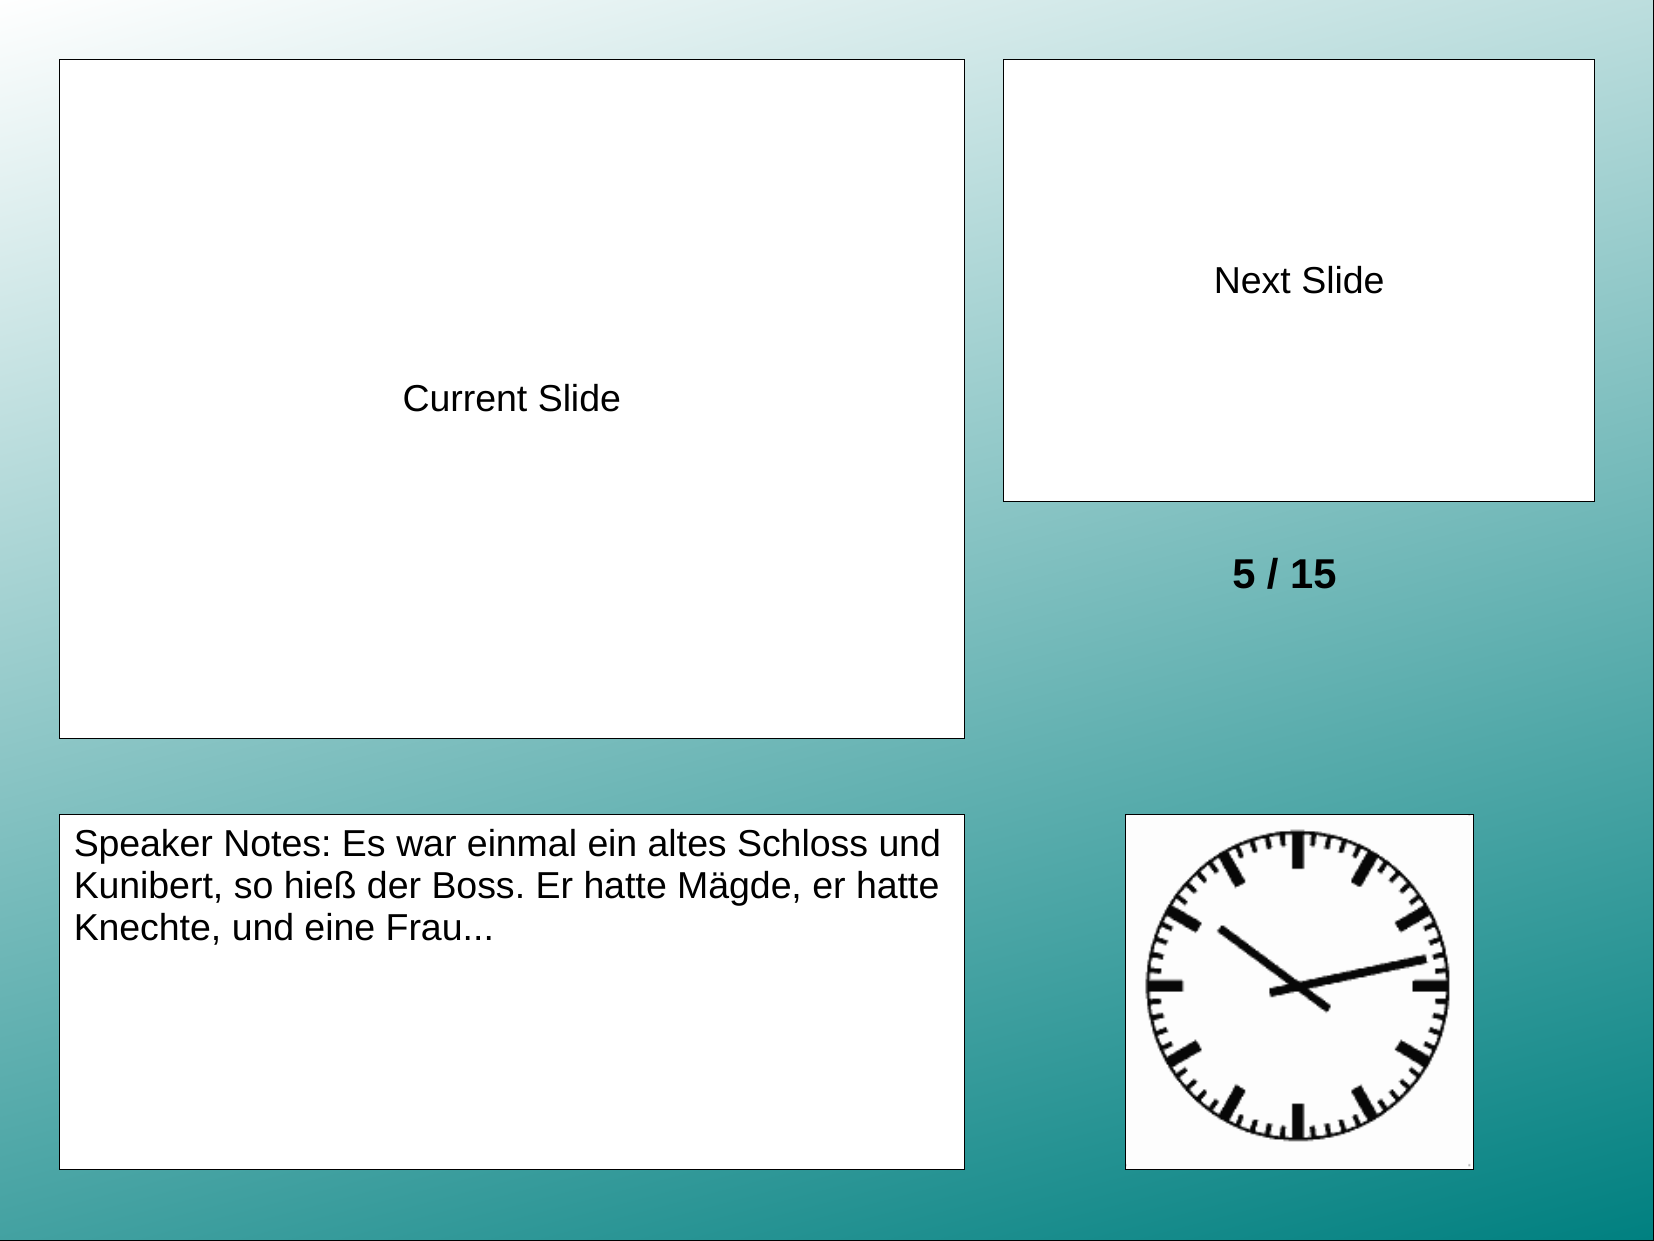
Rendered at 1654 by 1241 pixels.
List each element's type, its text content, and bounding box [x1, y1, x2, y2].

text_box Current Slide [59, 59, 965, 739]
text_box Speaker Notes: Es war einmal ein altes Schloss und Kunibert, so hieß der Boss. Er hatte Mägde, er hatte Knechte, und eine Frau... [59, 814, 965, 1170]
text_box [0, 0, 1654, 1241]
text_box 5 / 15 [1210, 543, 1359, 632]
picture [1125, 814, 1474, 1170]
text_box Next Slide [1003, 59, 1595, 502]
